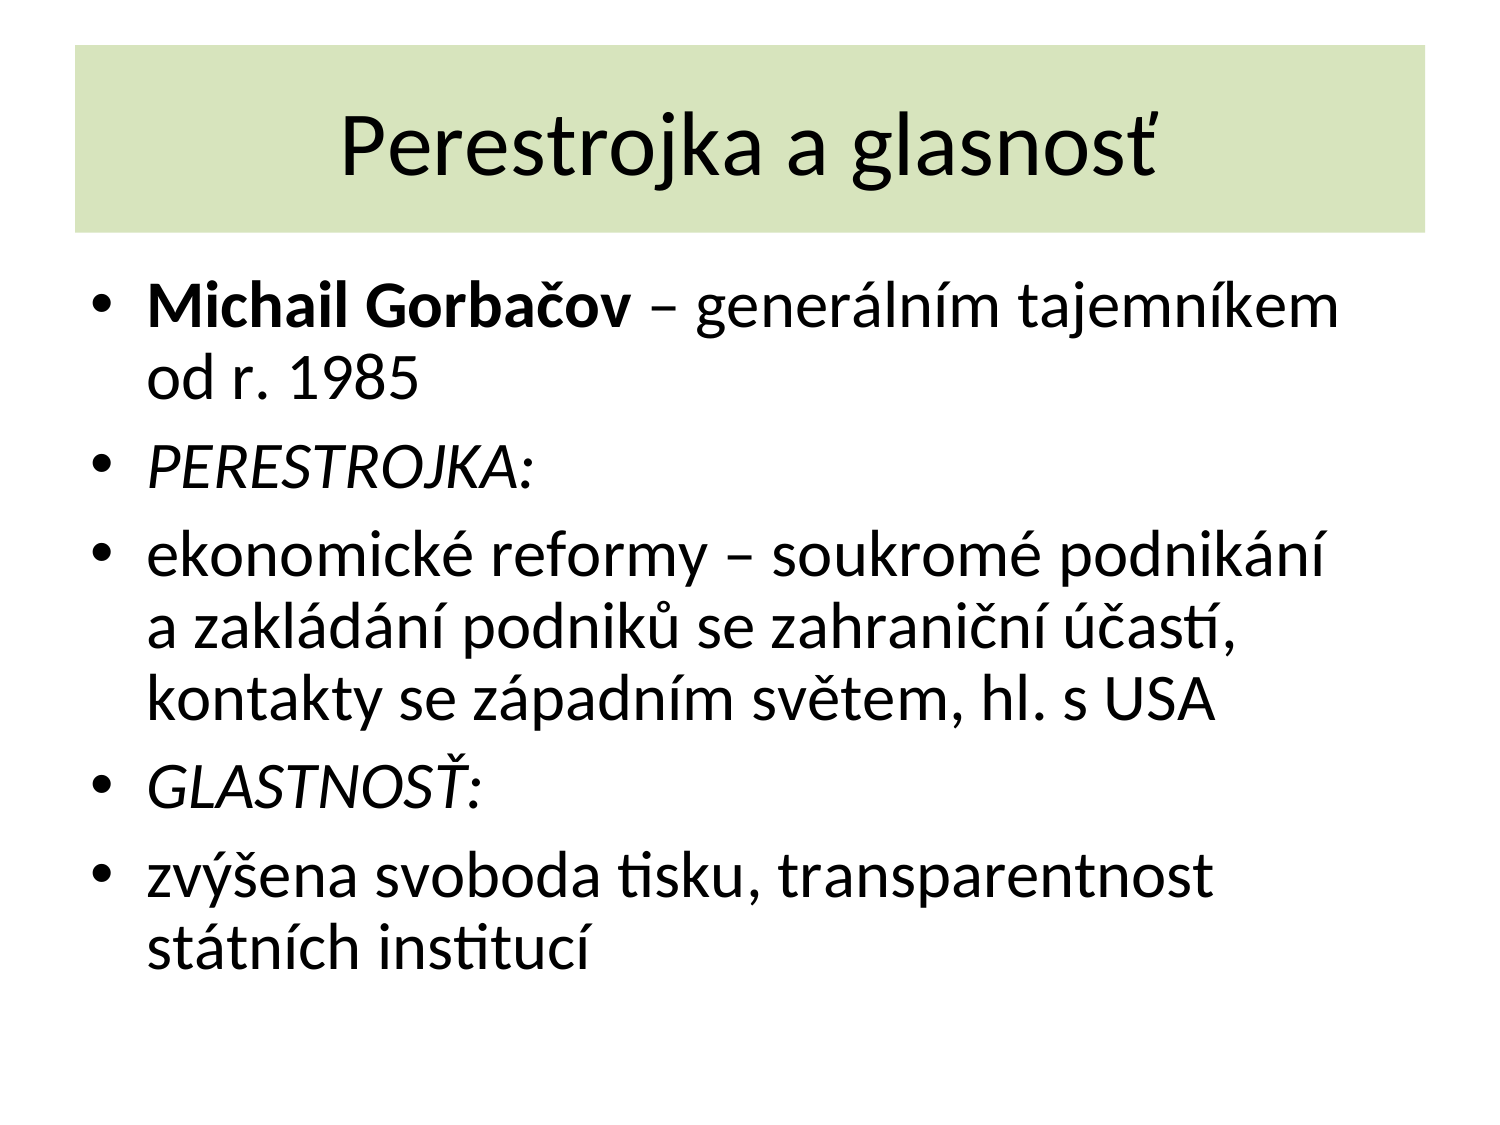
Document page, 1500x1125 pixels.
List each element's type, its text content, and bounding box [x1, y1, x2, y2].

list Michail Gorbačov – generálním tajemníkem od r. 1985 PERESTROJKA: ekonomické reformy – soukromé podnikání a zakládání podniků se zahraniční účastí, kontakty se západním světem, hl. s USA GLASTNOSŤ: zvýšena svoboda tisku, transparentnost státních institucí [75, 262, 1426, 1006]
title Perestrojka a glasnosť [75, 45, 1426, 233]
